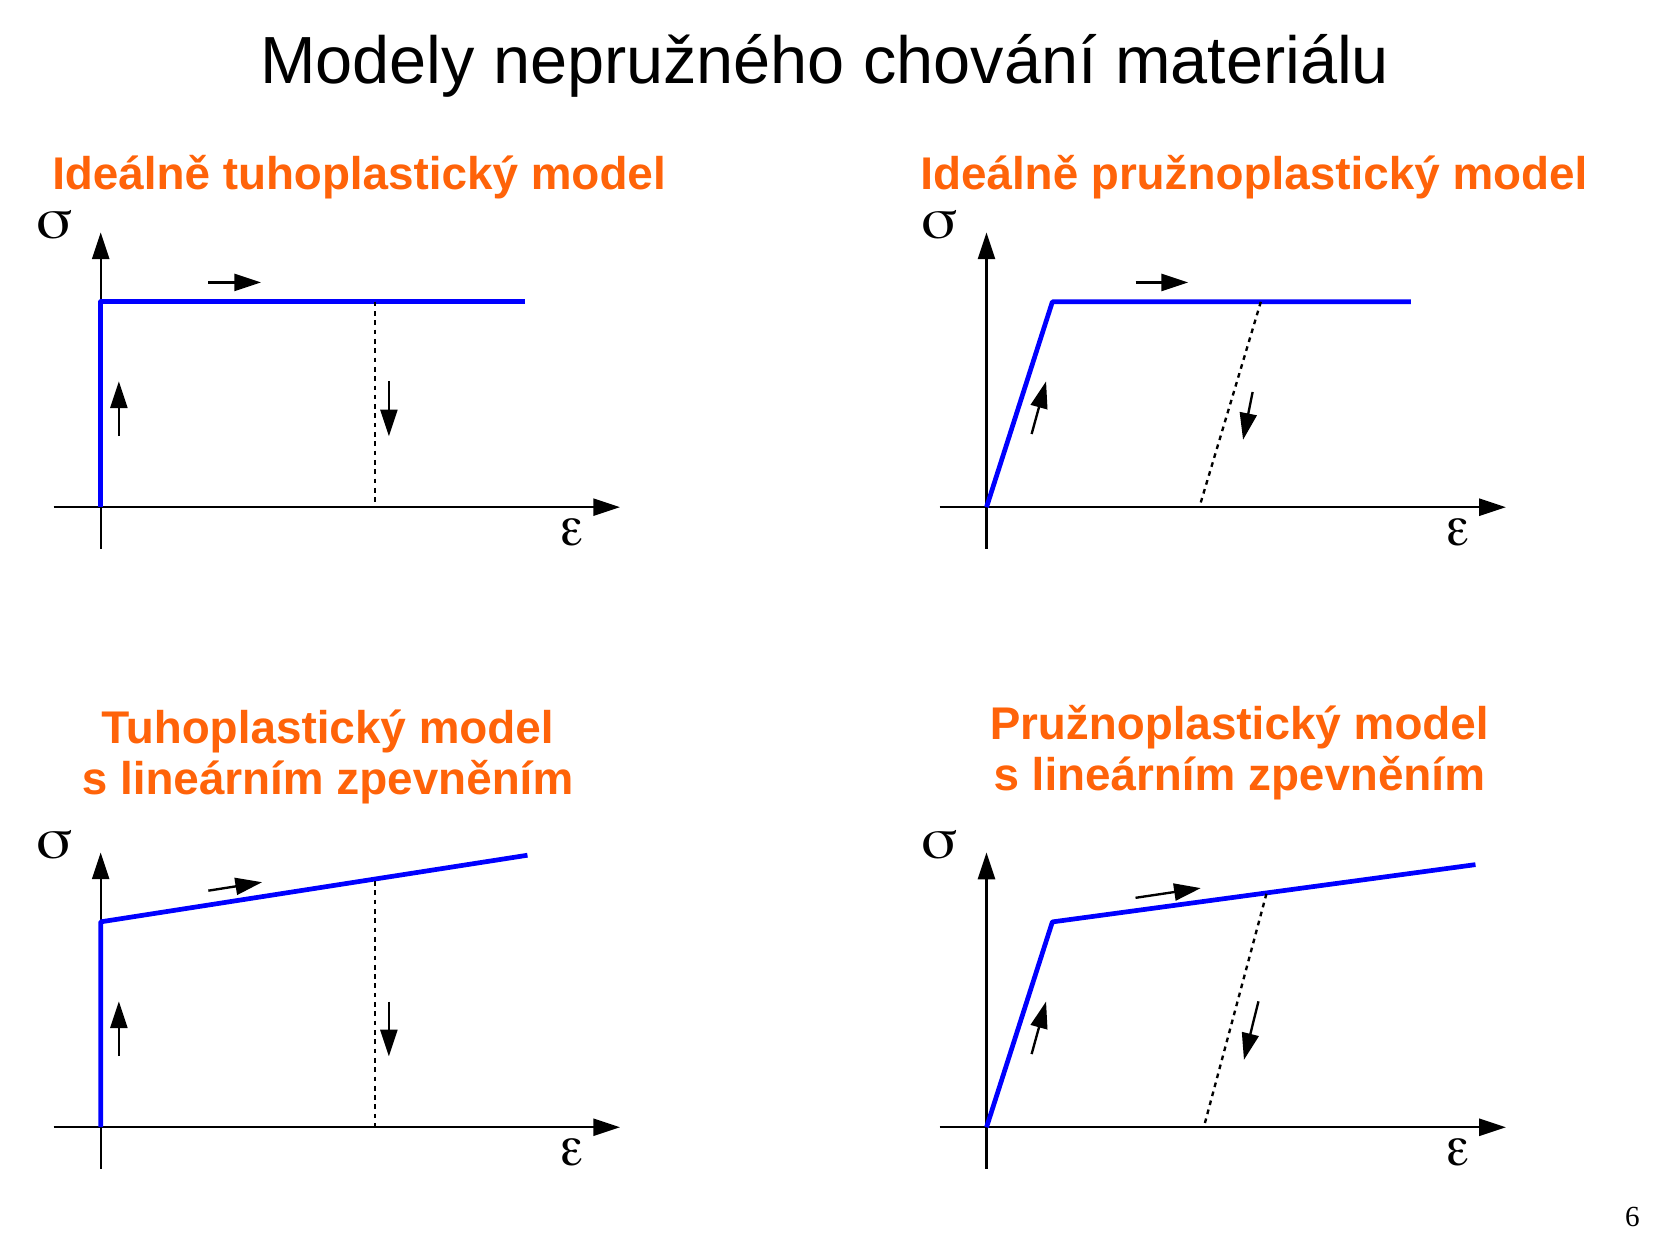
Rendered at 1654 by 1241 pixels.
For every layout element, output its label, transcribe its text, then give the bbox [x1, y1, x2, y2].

text_box e [1430, 497, 1520, 590]
text_box Pružnoplastický model s lineárním zpevněním [975, 690, 1570, 833]
text_box s [21, 190, 87, 282]
text_box s [21, 810, 87, 902]
text_box Ideálně pružnoplastický model [905, 141, 1603, 216]
title Modely nepružného chování materiálu [37, 8, 1613, 113]
text_box e [545, 497, 634, 589]
text_box e [1430, 1118, 1520, 1210]
text_box Tuhoplastický model s lineárním zpevněním [67, 694, 668, 843]
text_box s [907, 216, 972, 282]
text_box e [545, 1117, 634, 1210]
text_box Ideálně tuhoplastický model [37, 141, 682, 216]
text_box s [907, 810, 972, 902]
